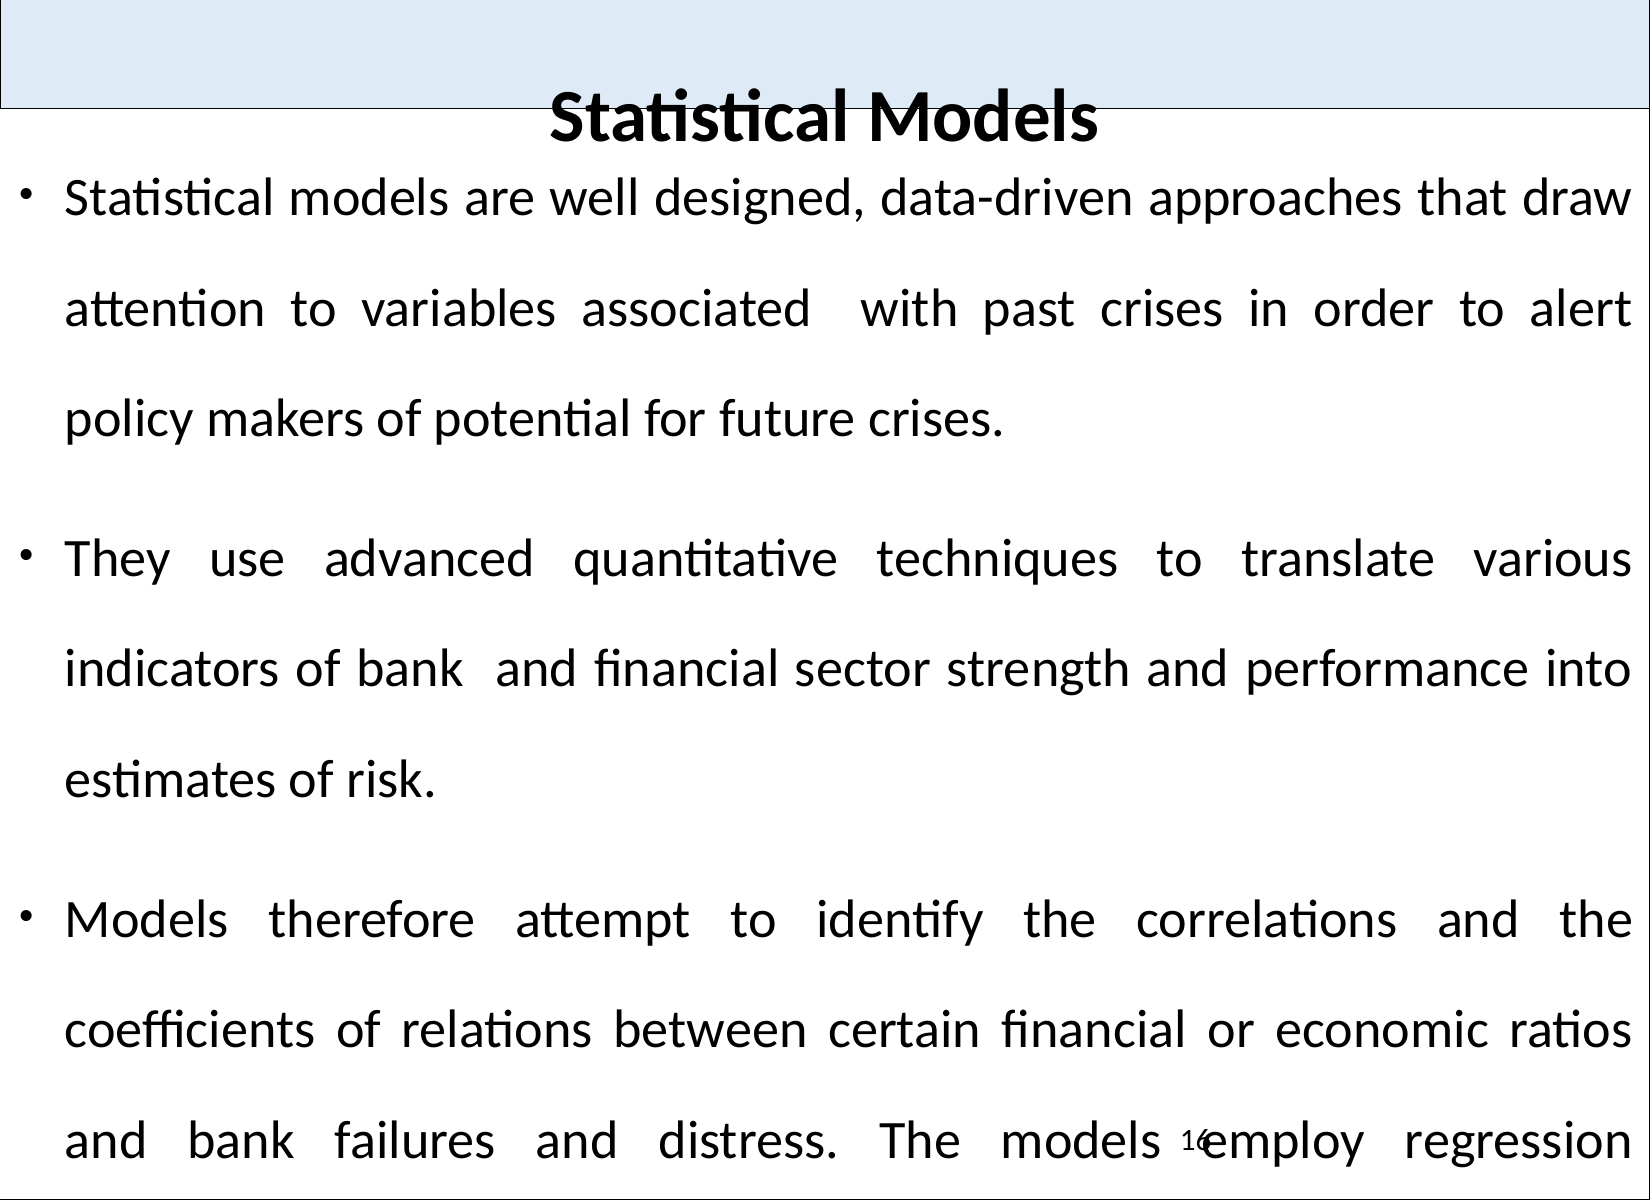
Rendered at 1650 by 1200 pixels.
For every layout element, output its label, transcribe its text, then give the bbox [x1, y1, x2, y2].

slide_number <numéro> [1165, 1112, 1537, 1177]
list Statistical models are well designed, data-driven approaches that draw attention to variables associated with past crises in order to alert policy makers of potential for future crises. They use advanced quantitative techniques to translate various indicators of bank and financial sector strength and performance into estimates of risk. Models therefore attempt to identify the correlations and the coefficients of relations between certain financial or economic ratios and bank failures and distress. The models employ regression techniques to estimate the probability of failure. The models try to segregate banks with a high risk of failure in the future from those with a low risk of failure in the future . [0, 108, 1650, 1200]
title Statistical Models [0, 0, 1650, 108]
